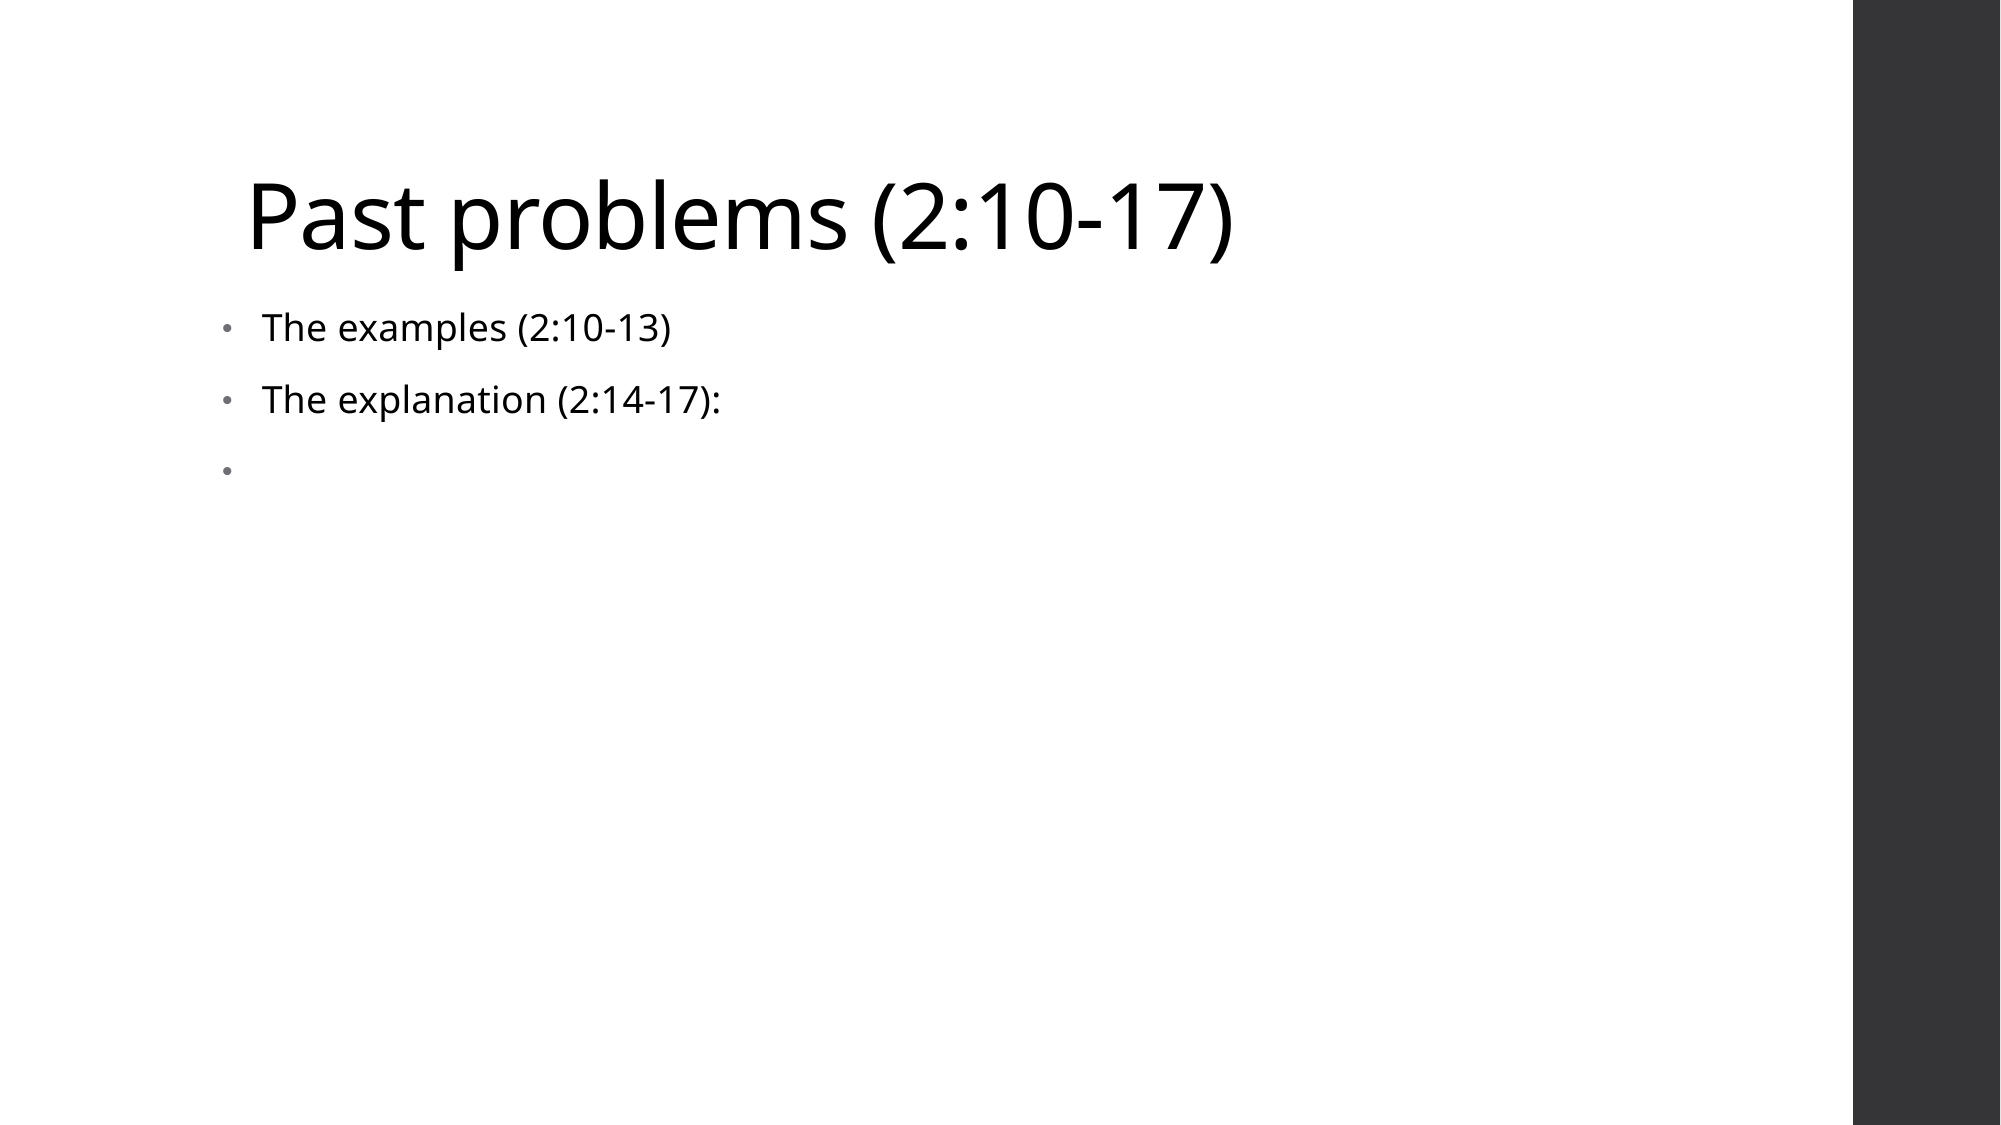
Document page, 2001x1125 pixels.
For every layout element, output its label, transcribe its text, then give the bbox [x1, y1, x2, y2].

list The examples (2:10-13) The explanation (2:14-17): [206, 299, 1617, 1014]
title Past problems (2:10-17) [206, 60, 1797, 278]
